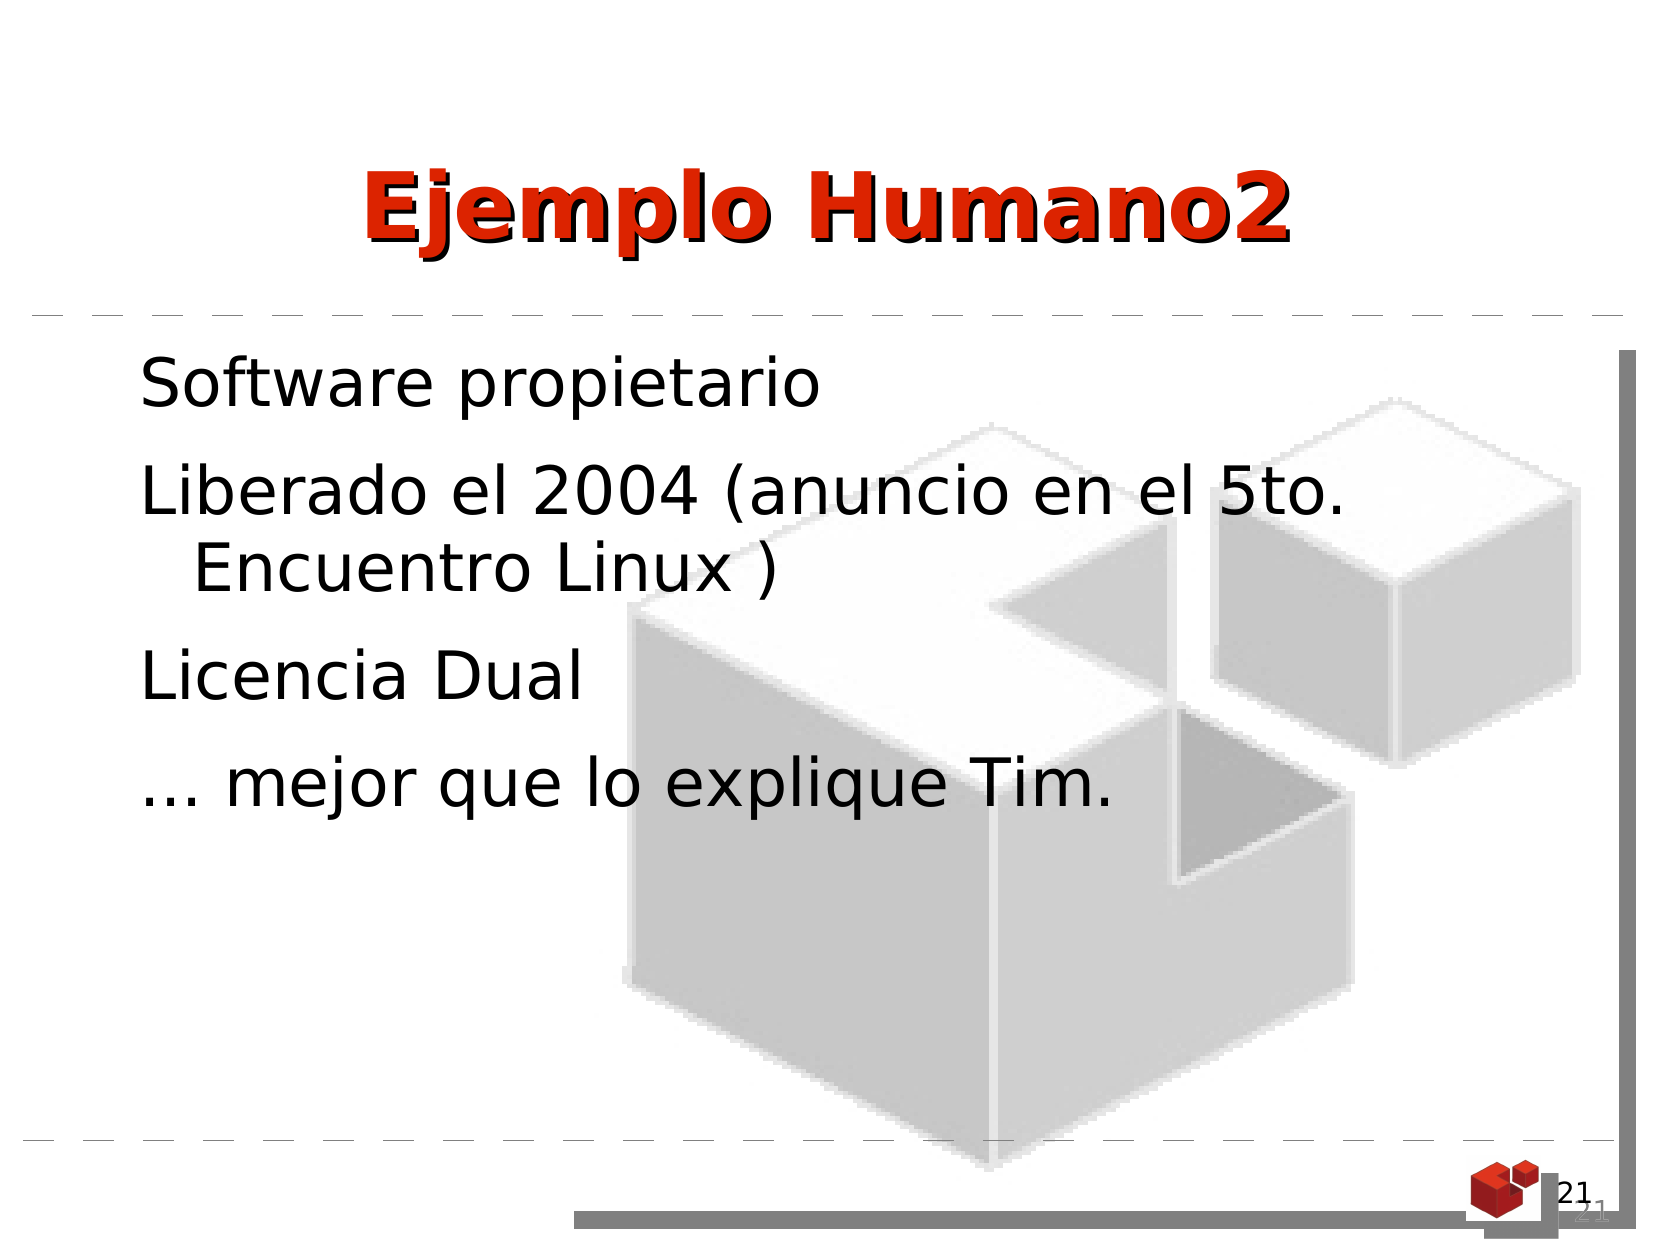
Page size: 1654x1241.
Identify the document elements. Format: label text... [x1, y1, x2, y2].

picture [557, 333, 1619, 1221]
list Software propietario Liberado el 2004 (anuncio en el 5to. Encuentro Linux ) Licencia Dual ... mejor que lo explique Tim. [121, 344, 1534, 1127]
picture [1559, 1184, 1569, 1199]
title Ejemplo Humano2 [121, 102, 1534, 311]
